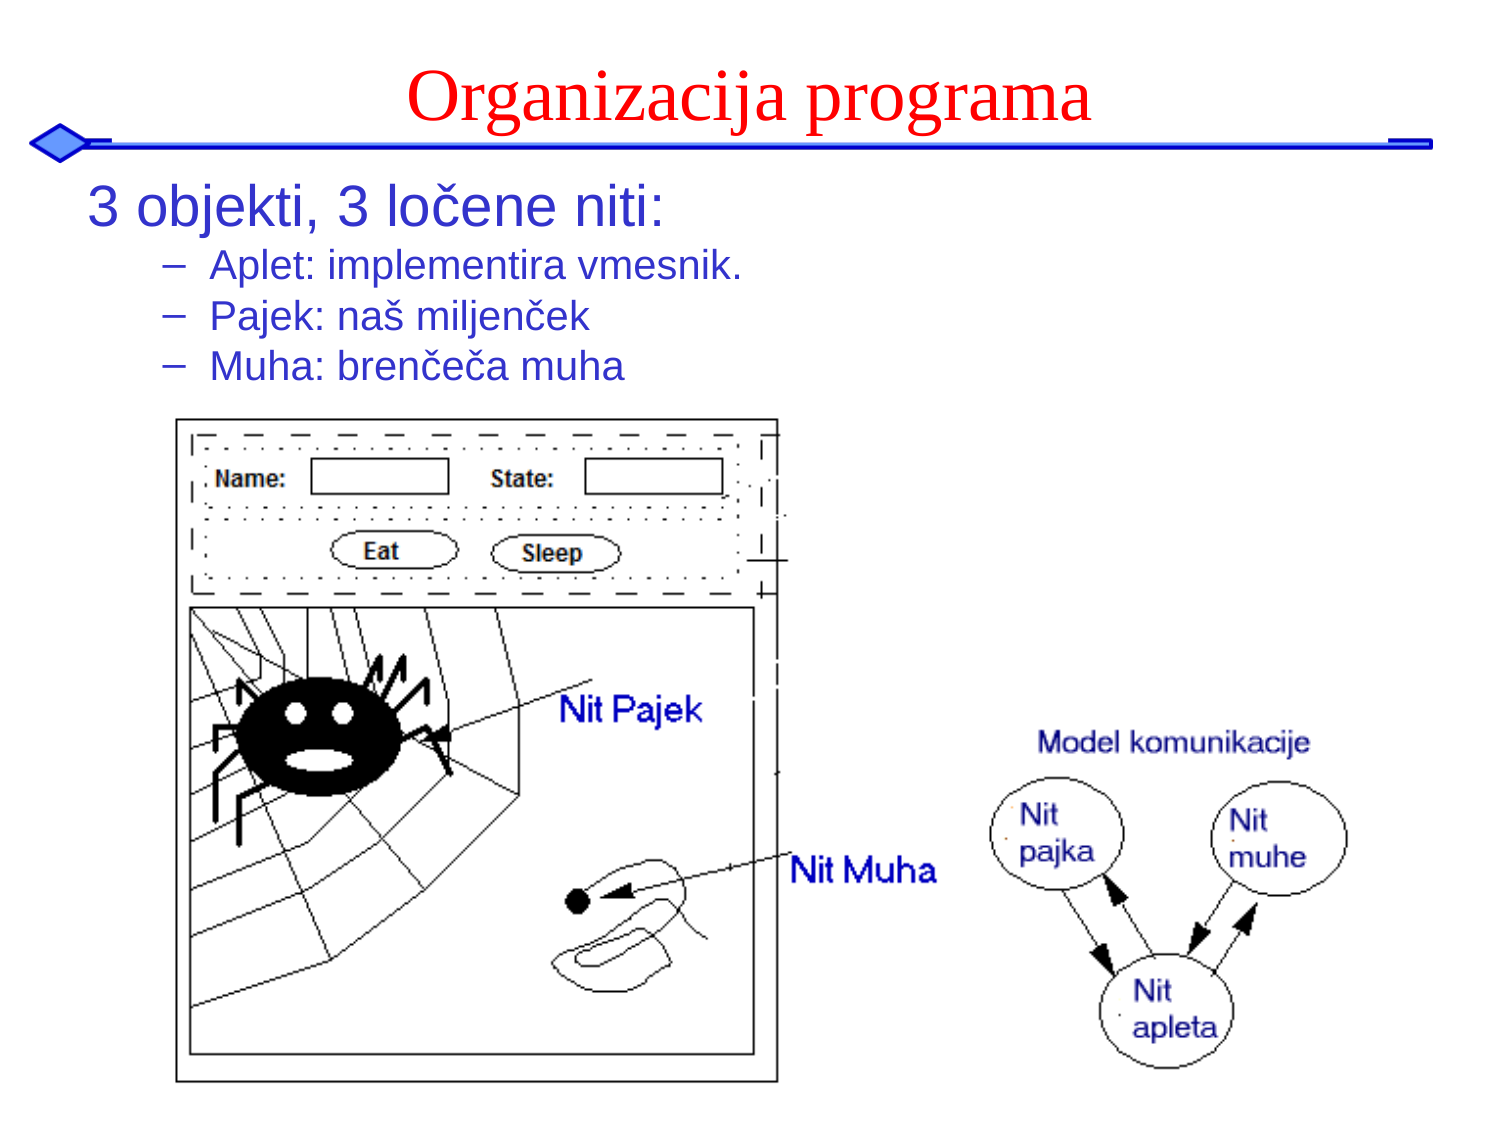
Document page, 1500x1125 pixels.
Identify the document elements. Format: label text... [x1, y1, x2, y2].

picture [28, 122, 1434, 164]
list 3 objekti, 3 ločene niti: Aplet: implementira vmesnik. Pajek: naš miljenček Muha: brenčeča muha [72, 173, 1068, 451]
picture [174, 417, 1352, 1087]
title Organizacija programa [111, 37, 1389, 143]
